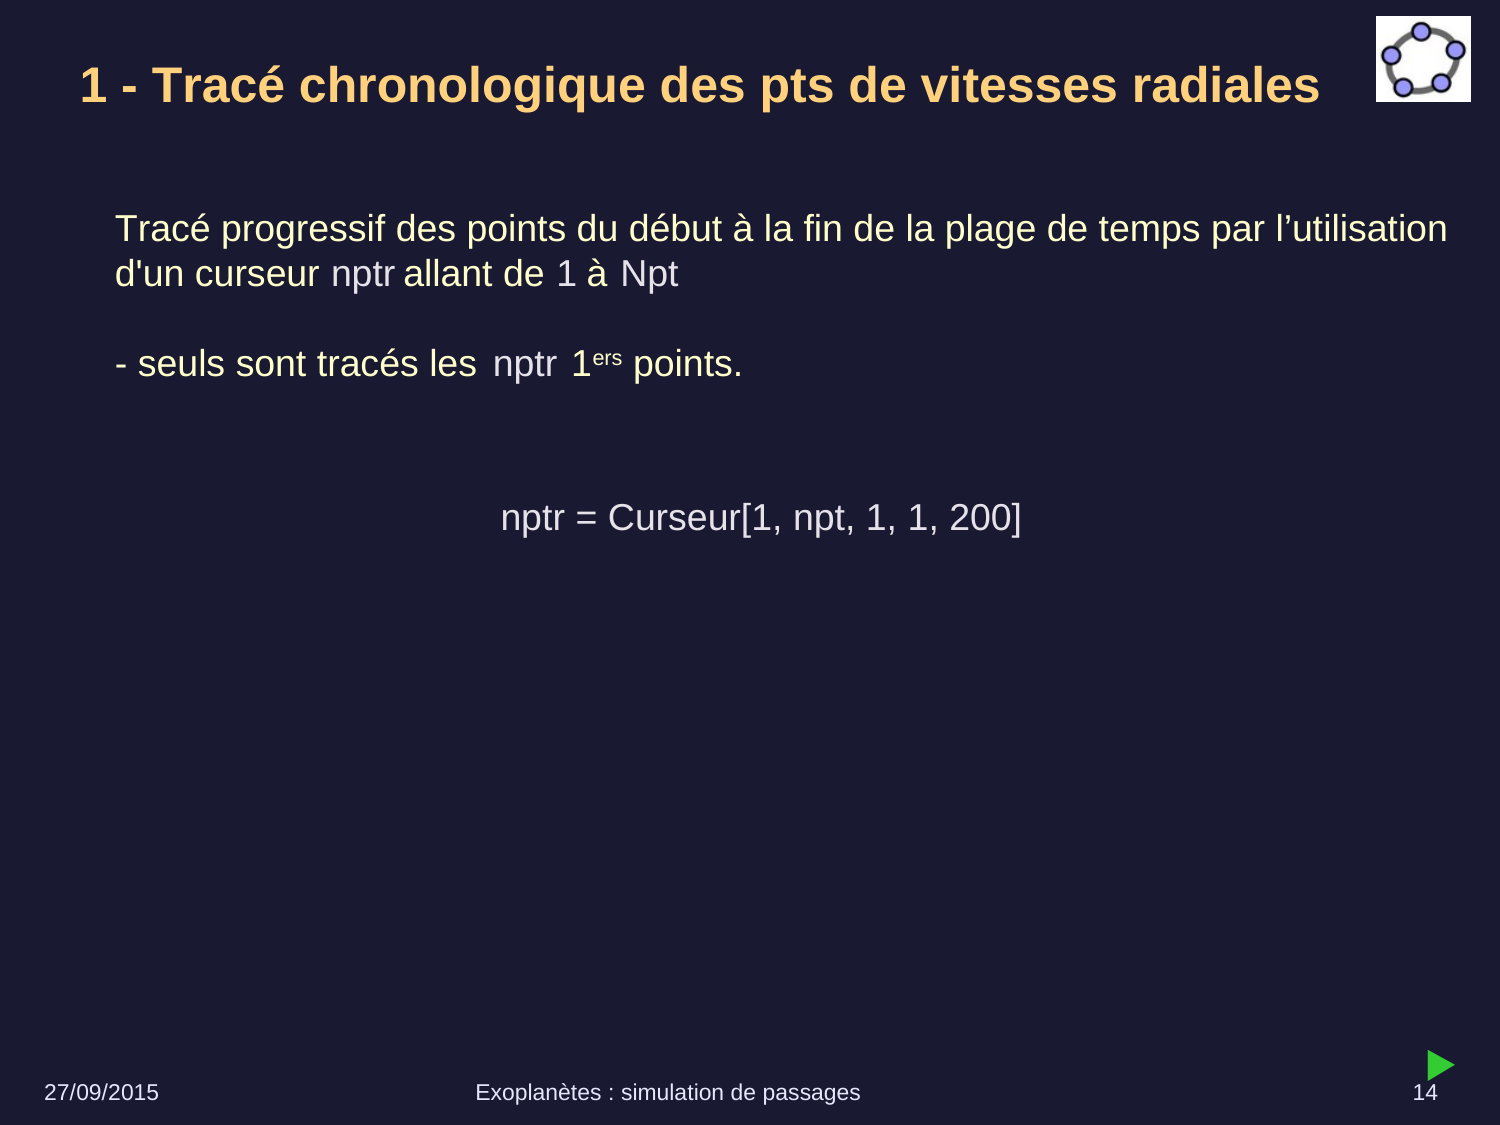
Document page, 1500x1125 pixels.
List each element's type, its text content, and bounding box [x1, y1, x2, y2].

picture [1376, 16, 1471, 102]
text_box nptr = Curseur[1, npt, 1, 1, 200] [100, 485, 1424, 547]
text_box nptr [478, 331, 573, 392]
text_box  [1409, 1034, 1475, 1096]
text_box Tracé progressif des points du début à la fin de la plage de temps par l’utilisation d'un curseur allant de à - seuls sont tracés les 1ers points. [100, 196, 1471, 392]
text_box nptr [316, 241, 411, 302]
text_box 1 [541, 241, 593, 302]
text_box 1 - Tracé chronologique des pts de vitesses radiales [64, 44, 1424, 120]
text_box Npt [605, 241, 694, 347]
